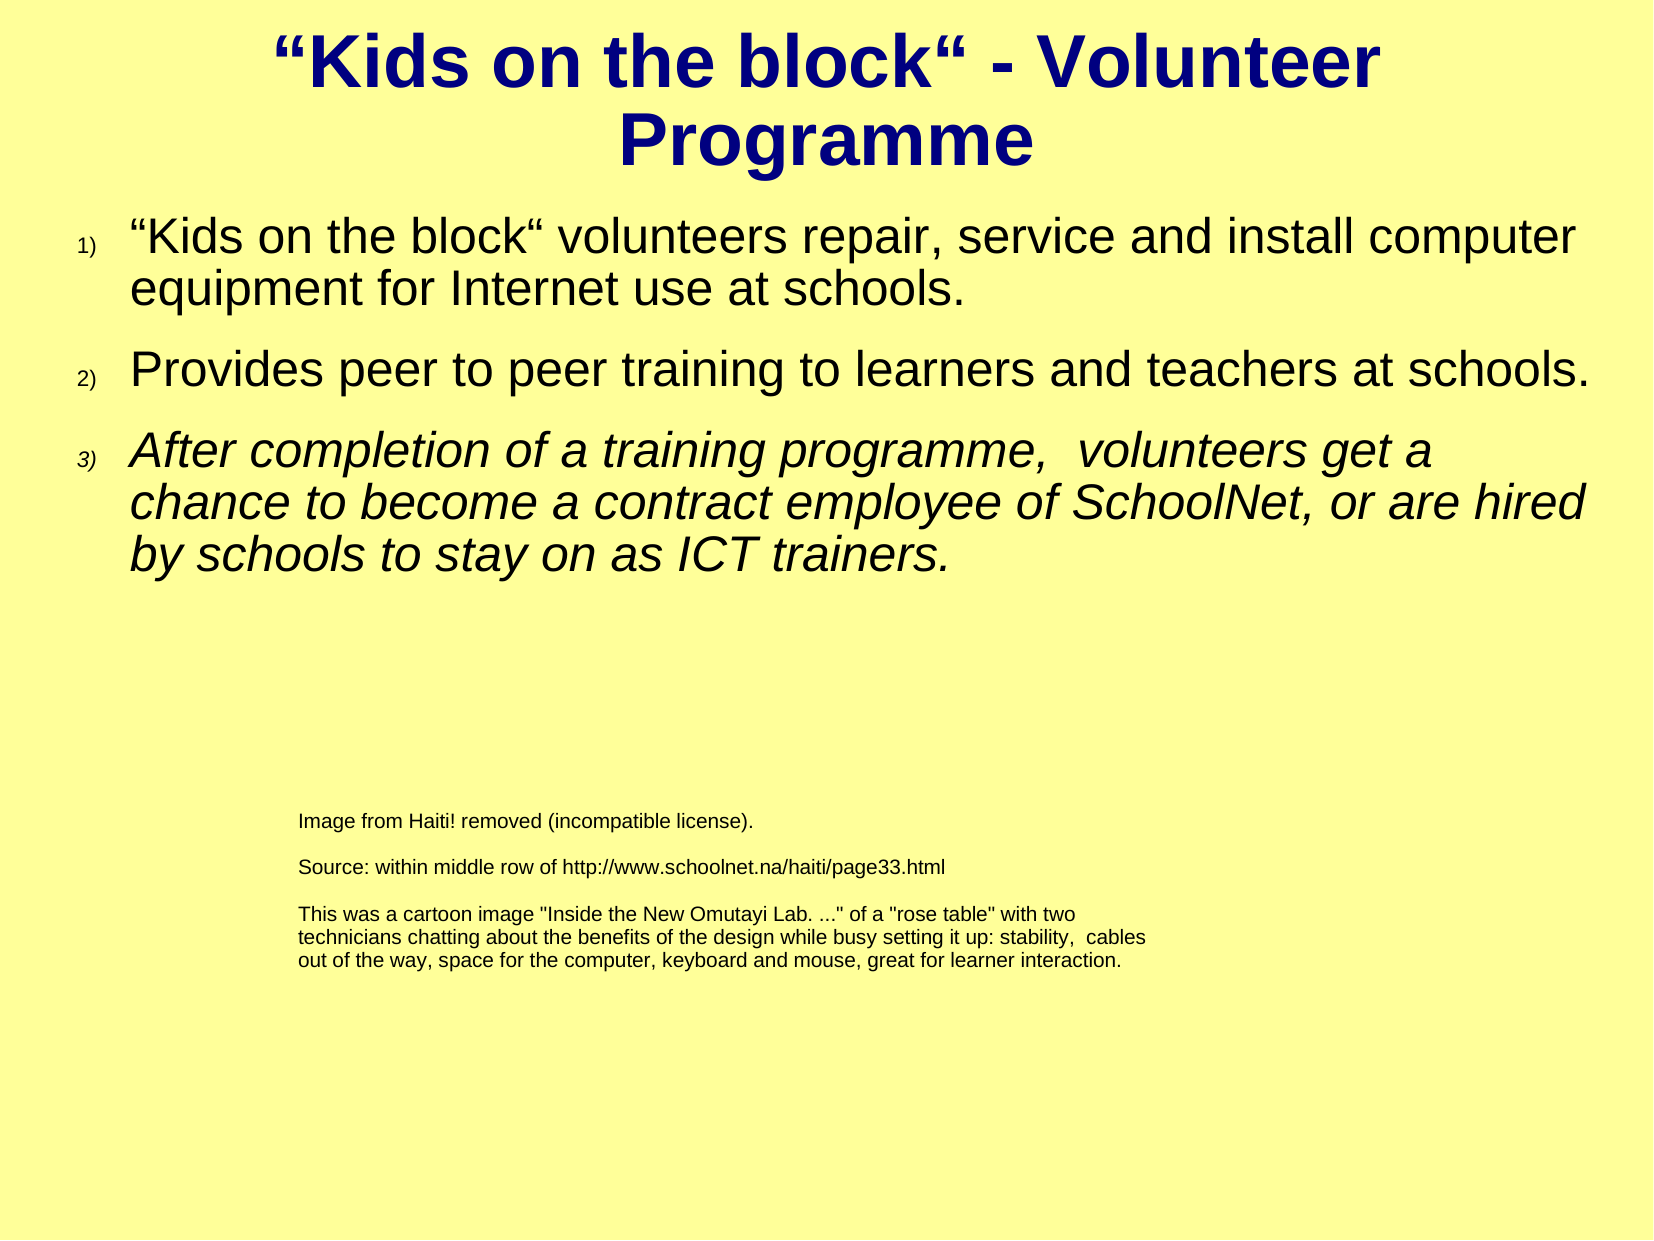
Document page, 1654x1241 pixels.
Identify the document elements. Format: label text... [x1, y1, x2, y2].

title “Kids on the block“ - Volunteer Programme [59, 19, 1595, 188]
text_box Image from Haiti! removed (incompatible license). Source: within middle row of http://www.schoolnet.na/haiti/page33.html This was a cartoon image "Inside the New Omutayi Lab. ..." of a "rose table" with two technicians chatting about the benefits of the design while busy setting it up: stability, cables out of the way, space for the computer, keyboard and mouse, great for learner interaction. [283, 802, 1175, 1016]
list “Kids on the block“ volunteers repair, service and install computer equipment for Internet use at schools. Provides peer to peer training to learners and teachers at schools. After completion of a training programme, volunteers get a chance to become a contract employee of SchoolNet, or are hired by schools to stay on as ICT trainers. [59, 212, 1595, 636]
